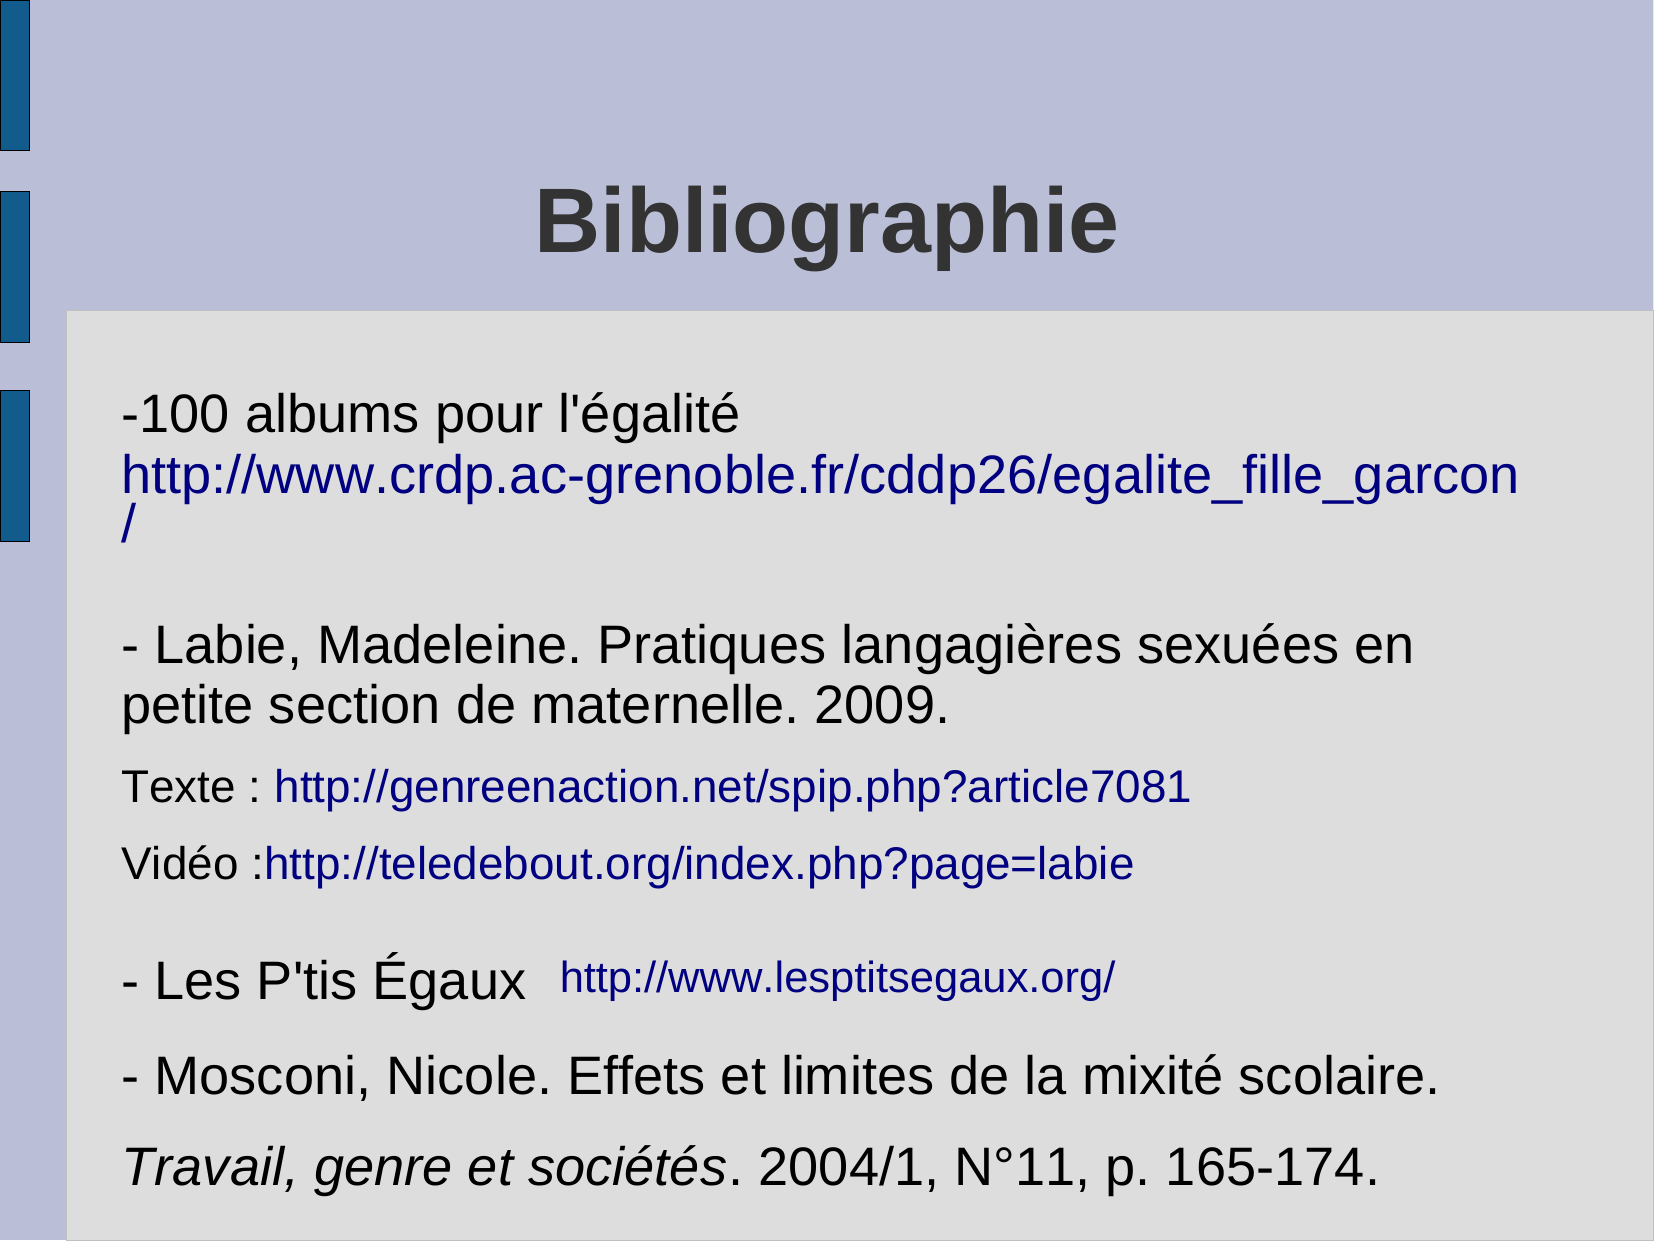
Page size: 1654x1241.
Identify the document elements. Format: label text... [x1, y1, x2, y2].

subtitle -100 albums pour l'égalité http://www.crdp.ac-grenoble.fr/cddp26/egalite_fille_garcon/ - Labie, Madeleine. Pratiques langagières sexuées en petite section de maternelle. 2009. Texte : http://genreenaction.net/spip.php?article7081 Vidéo :http://teledebout.org/index.php?page=labie - Les P'tis Égaux http://www.lesptitsegaux.org/ - Mosconi, Nicole. Effets et limites de la mixité scolaire. Travail, genre et sociétés. 2004/1, N°11, p. 165-174. [121, 322, 1534, 1149]
title Bibliographie [121, 91, 1534, 299]
